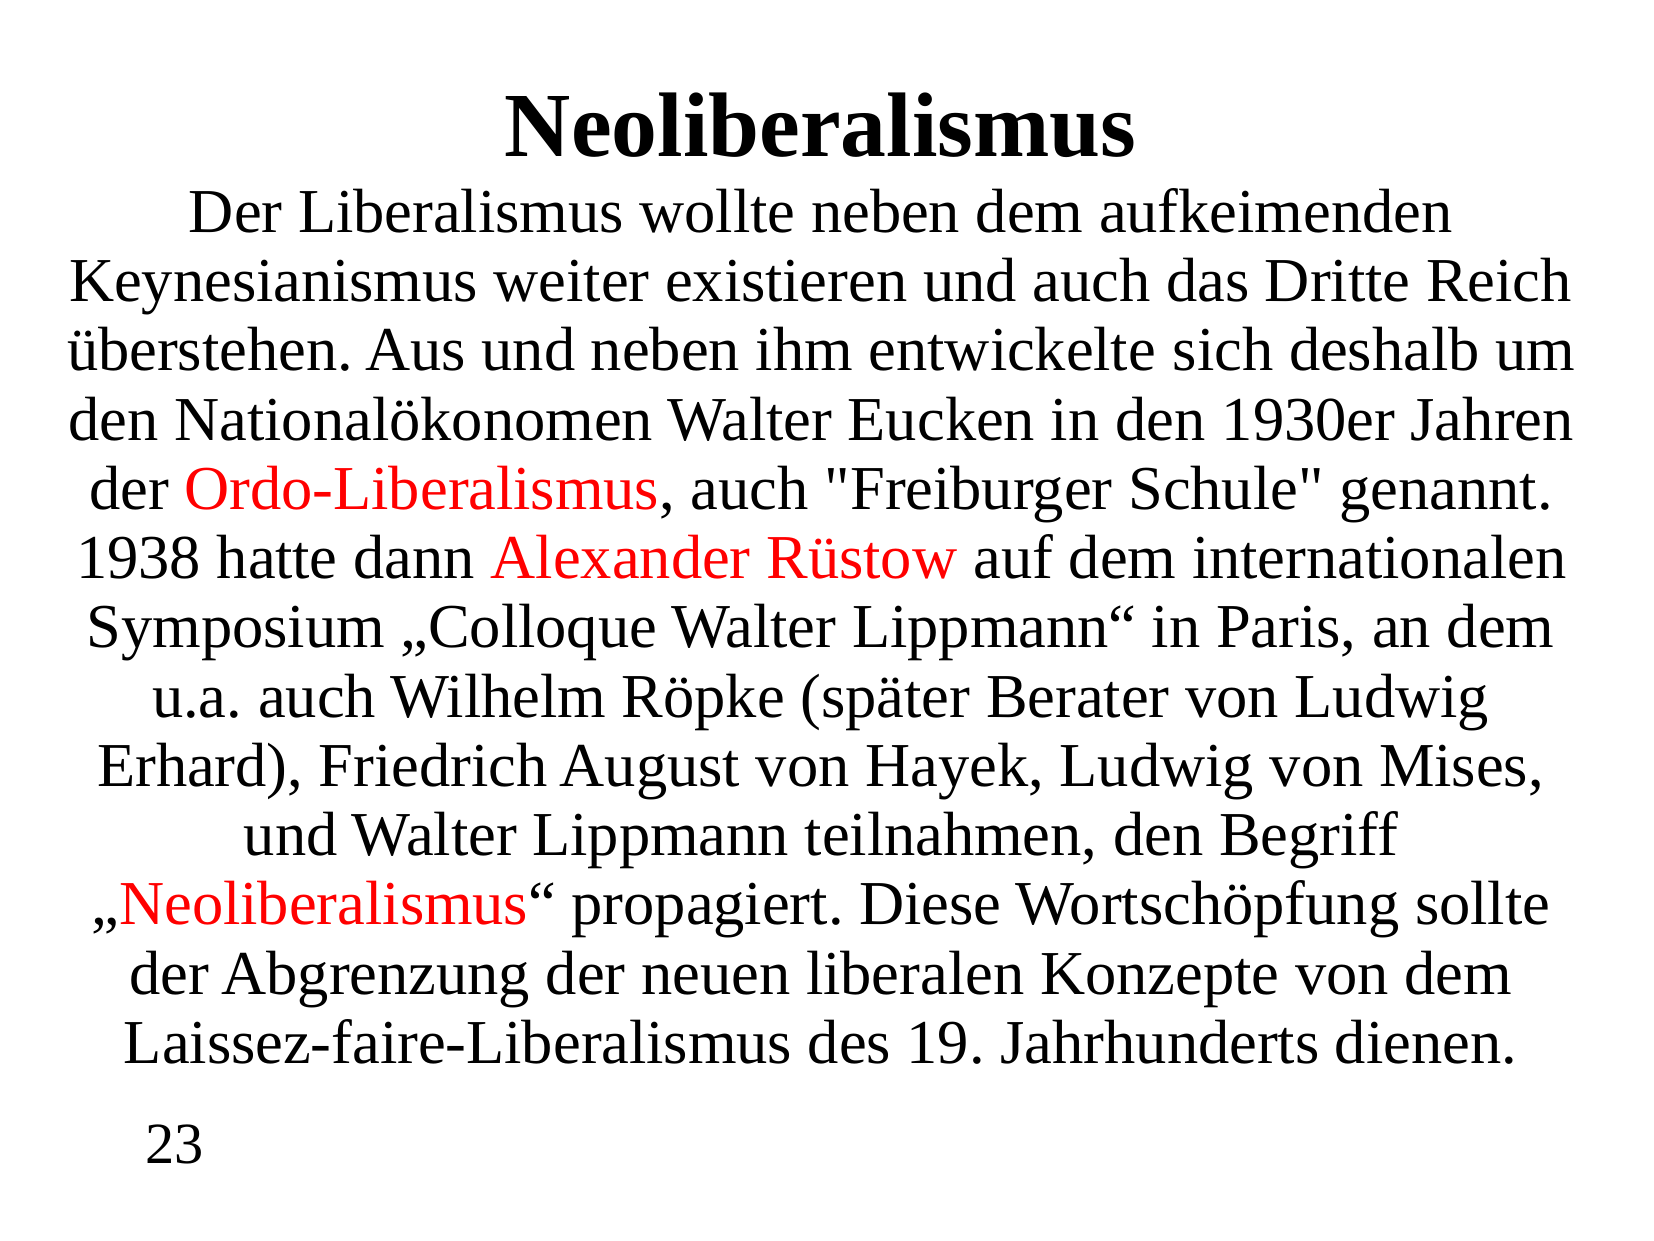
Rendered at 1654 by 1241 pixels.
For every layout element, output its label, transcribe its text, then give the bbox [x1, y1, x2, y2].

text_box Neoliberalismus Der Liberalismus wollte neben dem aufkeimenden Keynesianismus weiter existieren und auch das Dritte Reich überstehen. Aus und neben ihm entwickelte sich deshalb um den Nationalökonomen Walter Eucken in den 1930er Jahren der Ordo-Liberalismus, auch "Freiburger Schule" genannt. 1938 hatte dann Alexander Rüstow auf dem internationalen Symposium „Colloque Walter Lippmann“ in Paris, an dem u.a. auch Wilhelm Röpke (später Berater von Ludwig Erhard), Friedrich August von Hayek, Ludwig von Mises, und Walter Lippmann teilnahmen, den Begriff „Neoliberalismus“ propagiert. Diese Wortschöpfung sollte der Abgrenzung der neuen liberalen Konzepte von dem Laissez-faire-Liberalismus des 19. Jahrhunderts dienen. [52, 67, 1597, 1105]
text_box <Foliennummer> [0, 1104, 394, 1212]
